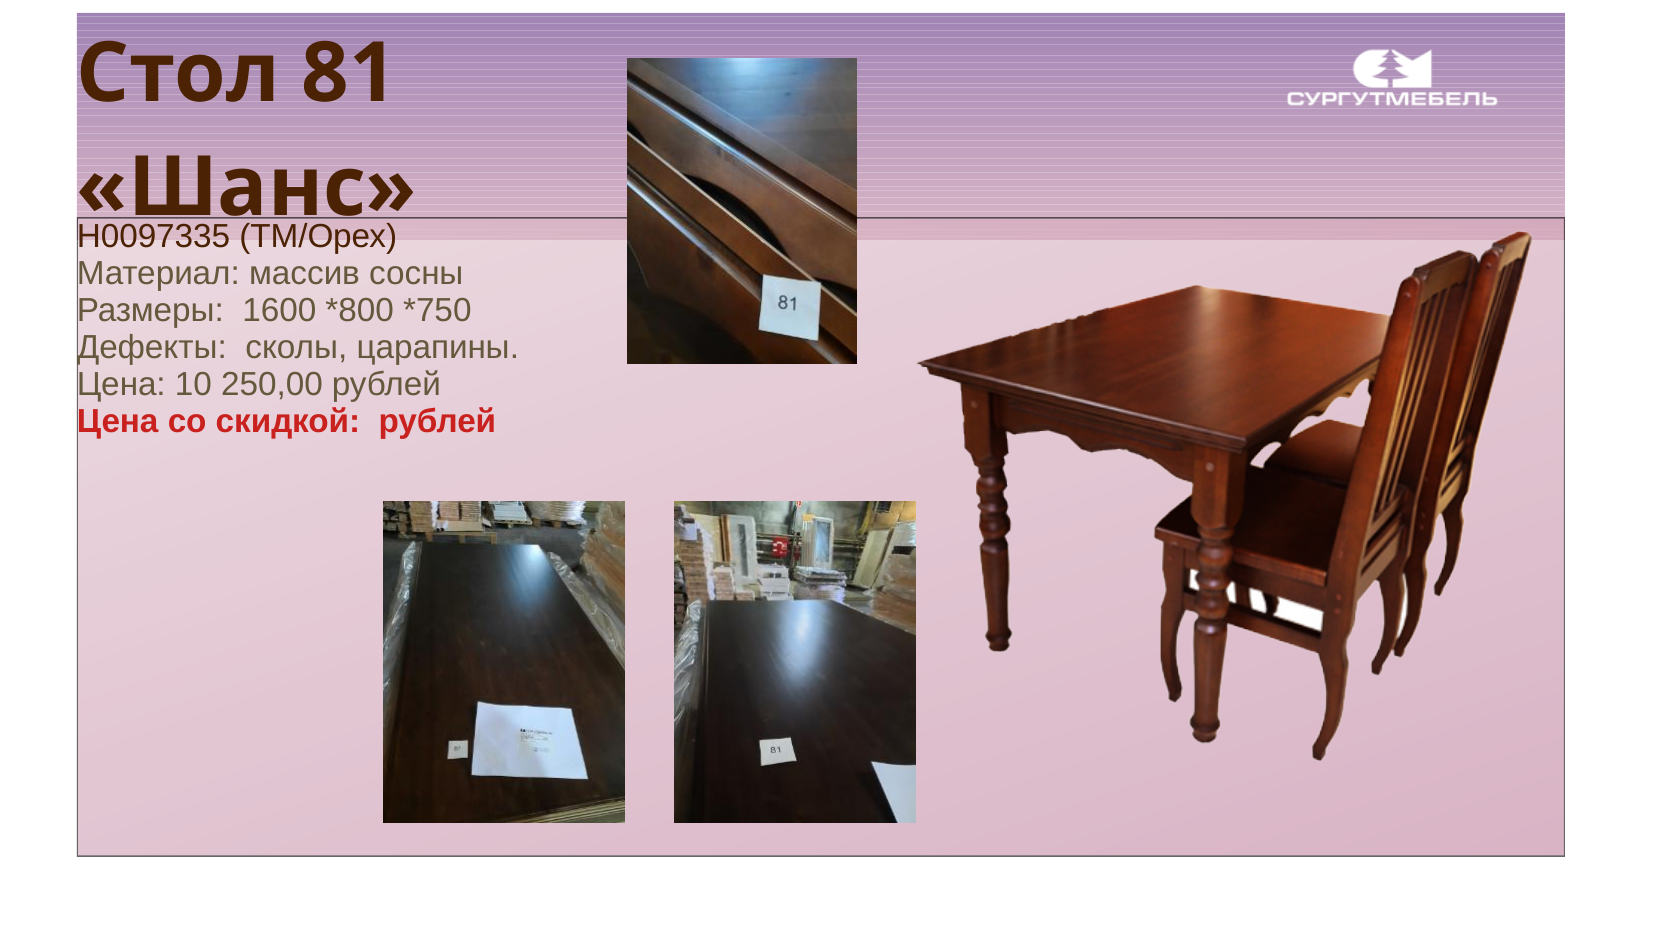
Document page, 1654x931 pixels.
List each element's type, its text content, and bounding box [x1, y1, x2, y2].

picture [1262, 5, 1513, 170]
picture [383, 501, 625, 824]
title Стол 81 «Шанс» [76, 23, 1565, 217]
picture [627, 58, 1634, 824]
subtitle Н0097335 (ТМ/Орех) Материал: массив сосны Размеры: 1600 *800 *750 Дефекты: сколы, царапины. Цена: 10 250,00 рублей Цена со скидкой: рублей [76, 217, 1565, 857]
